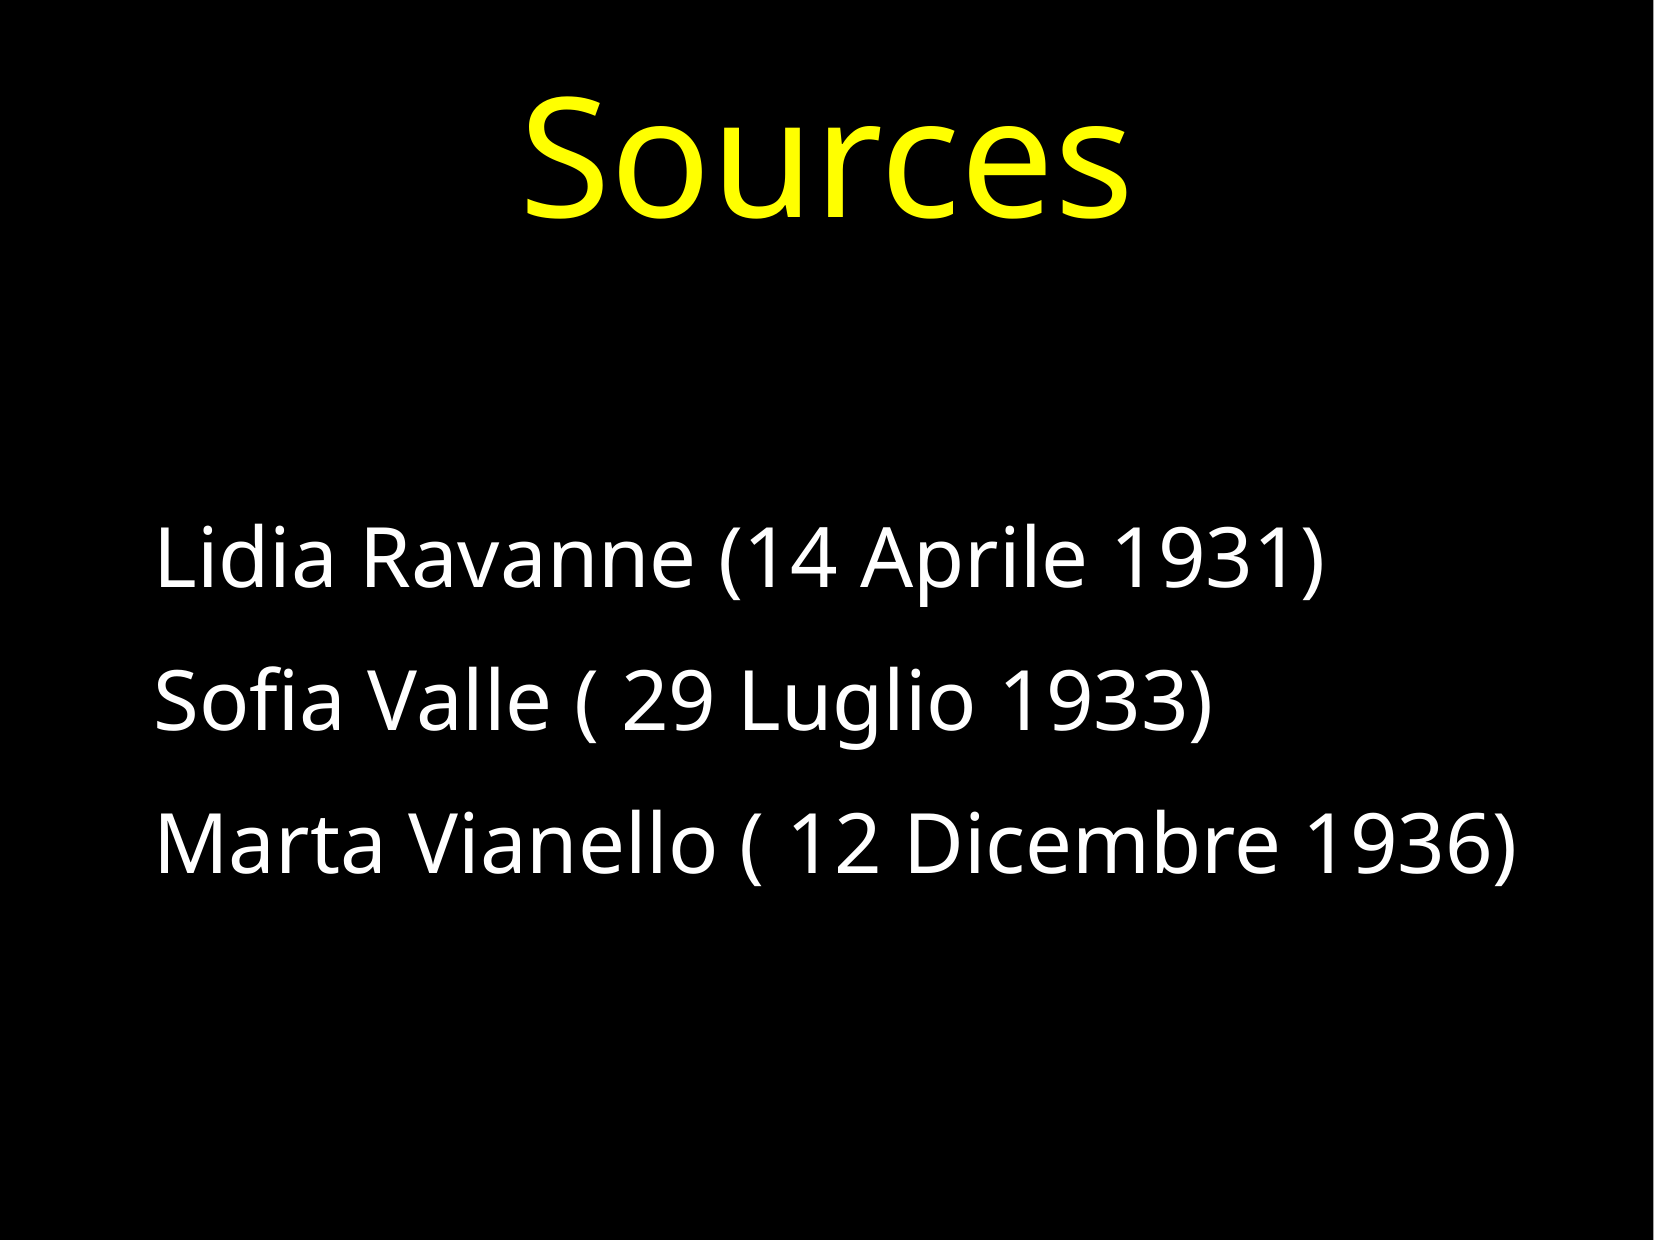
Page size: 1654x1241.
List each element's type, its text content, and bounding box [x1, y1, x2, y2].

list Lidia Ravanne (14 Aprile 1931) Sofia Valle ( 29 Luglio 1933) Marta Vianello ( 12 Dicembre 1936) [82, 290, 1571, 1010]
title Sources [82, 35, 1571, 271]
